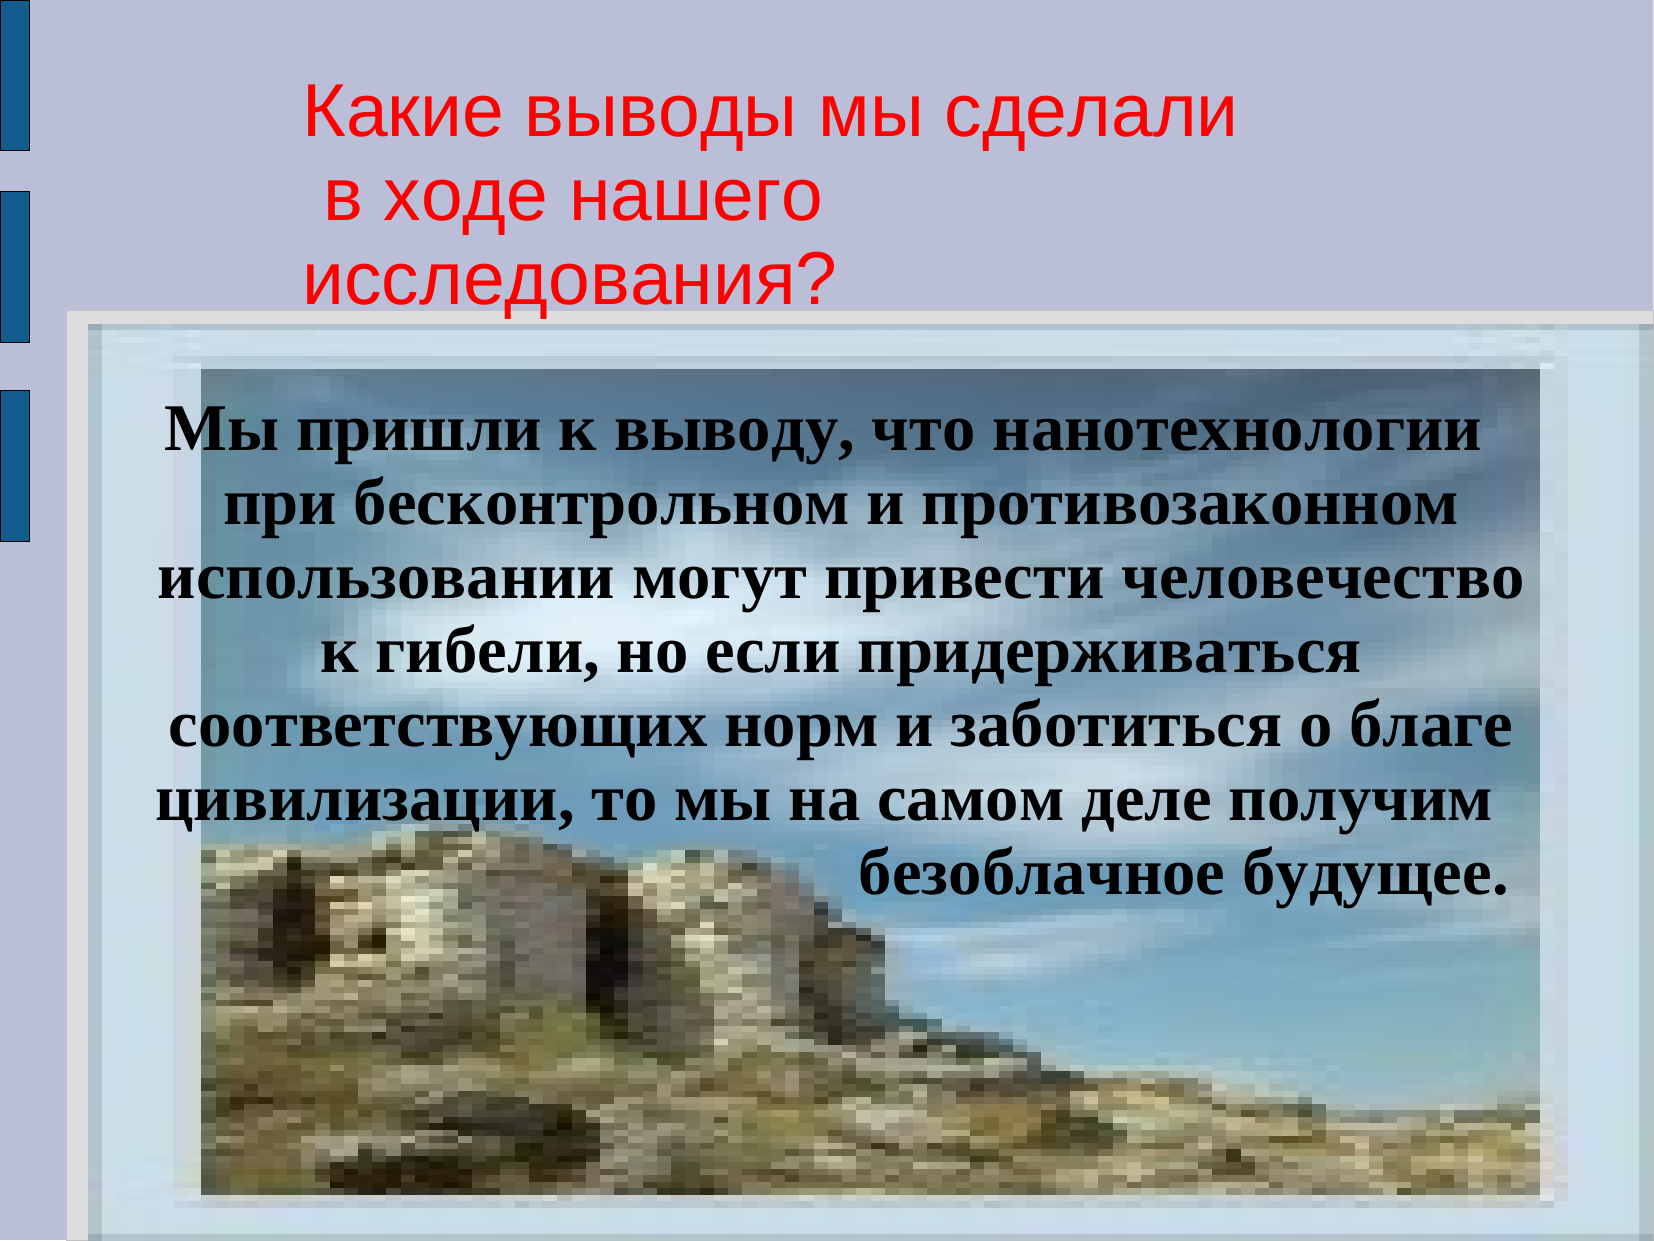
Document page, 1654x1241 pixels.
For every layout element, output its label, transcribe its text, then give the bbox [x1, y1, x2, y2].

text_box Какие выводы мы сделали в ходе нашего исследования? [287, 61, 1565, 329]
subtitle Мы пришли к выводу, что нанотехнологии при бесконтрольном и противозаконном использовании могут привести человечество к гибели, но если придерживаться соответствующих норм и заботиться о благе цивилизации, то мы на самом деле получим безоблачное будущее. [118, 266, 1531, 1034]
picture [88, 324, 1654, 1241]
